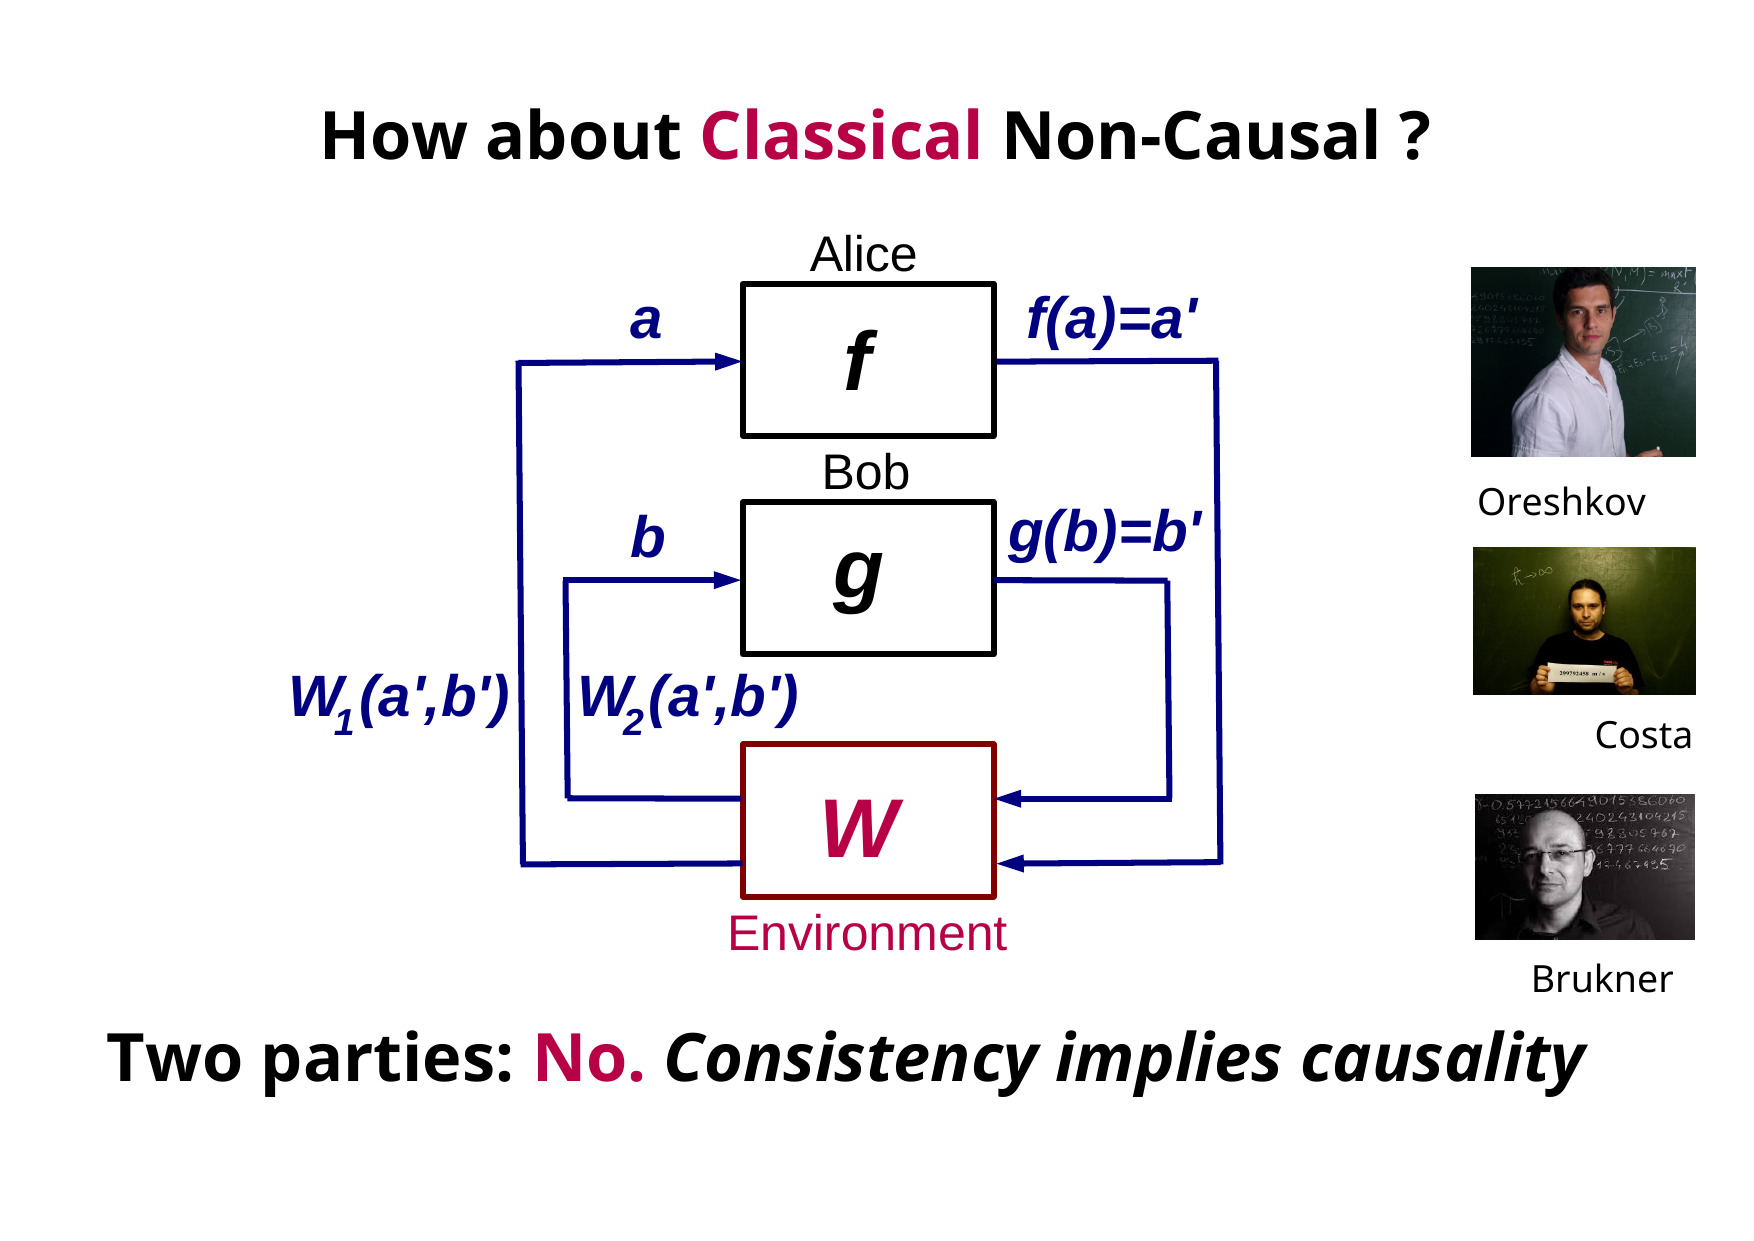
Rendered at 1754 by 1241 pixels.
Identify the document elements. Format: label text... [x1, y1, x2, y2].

text_box f [825, 362, 1099, 419]
text_box Two parties: No. Consistency implies causality [91, 1002, 1659, 1167]
text_box Oreshkov [1462, 468, 1754, 544]
picture [1473, 547, 1696, 695]
text_box b [612, 493, 1111, 580]
text_box 2 [814, 691, 1104, 755]
text_box f(a)=a' [1111, 275, 1471, 362]
text_box 1 [315, 691, 814, 755]
text_box Environment [709, 894, 1318, 972]
text_box W (a',b') [769, 653, 1058, 691]
text_box How about Classical Non-Causal ? [304, 81, 1492, 171]
text_box g [815, 580, 1089, 626]
text_box g(b)=b' [990, 487, 1489, 574]
text_box a [612, 275, 1111, 362]
picture [1475, 794, 1695, 940]
text_box Bob [803, 434, 1077, 493]
picture [1471, 267, 1696, 457]
text_box W (a',b') [270, 653, 769, 740]
text_box W [801, 771, 1075, 886]
text_box Costa [1579, 701, 1754, 777]
text_box Brukner [1516, 945, 1754, 1021]
text_box Alice [791, 215, 1065, 275]
